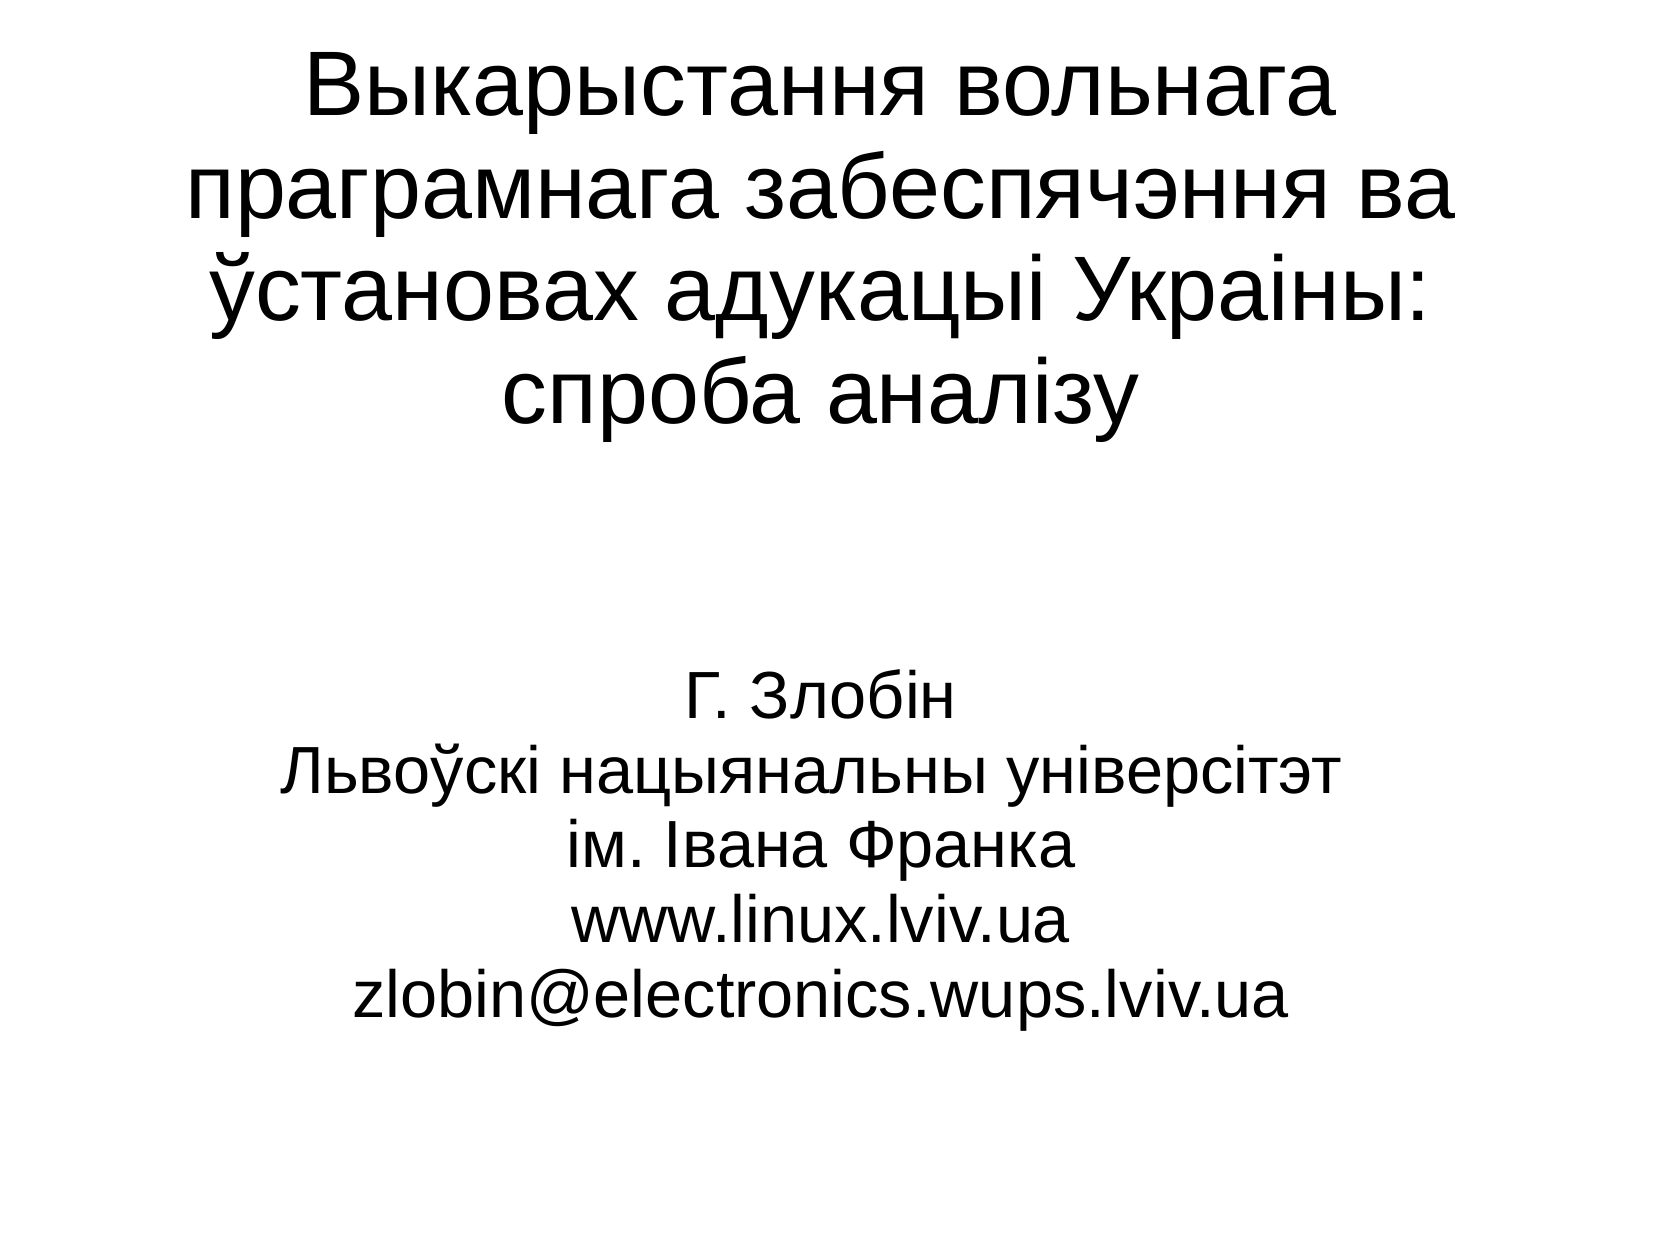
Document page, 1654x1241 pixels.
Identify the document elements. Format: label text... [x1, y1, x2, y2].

title Выкарыстання вольнага праграмнага забеспячэння ва ўстановах адукацыі Украіны: спроба аналізу [76, 32, 1565, 443]
subtitle Г. Злобін Львоўскі нацыянальны універсітэт ім. Івана Франка www.linux.lviv.ua zlobin@electronics.wups.lviv.ua [76, 531, 1565, 1159]
